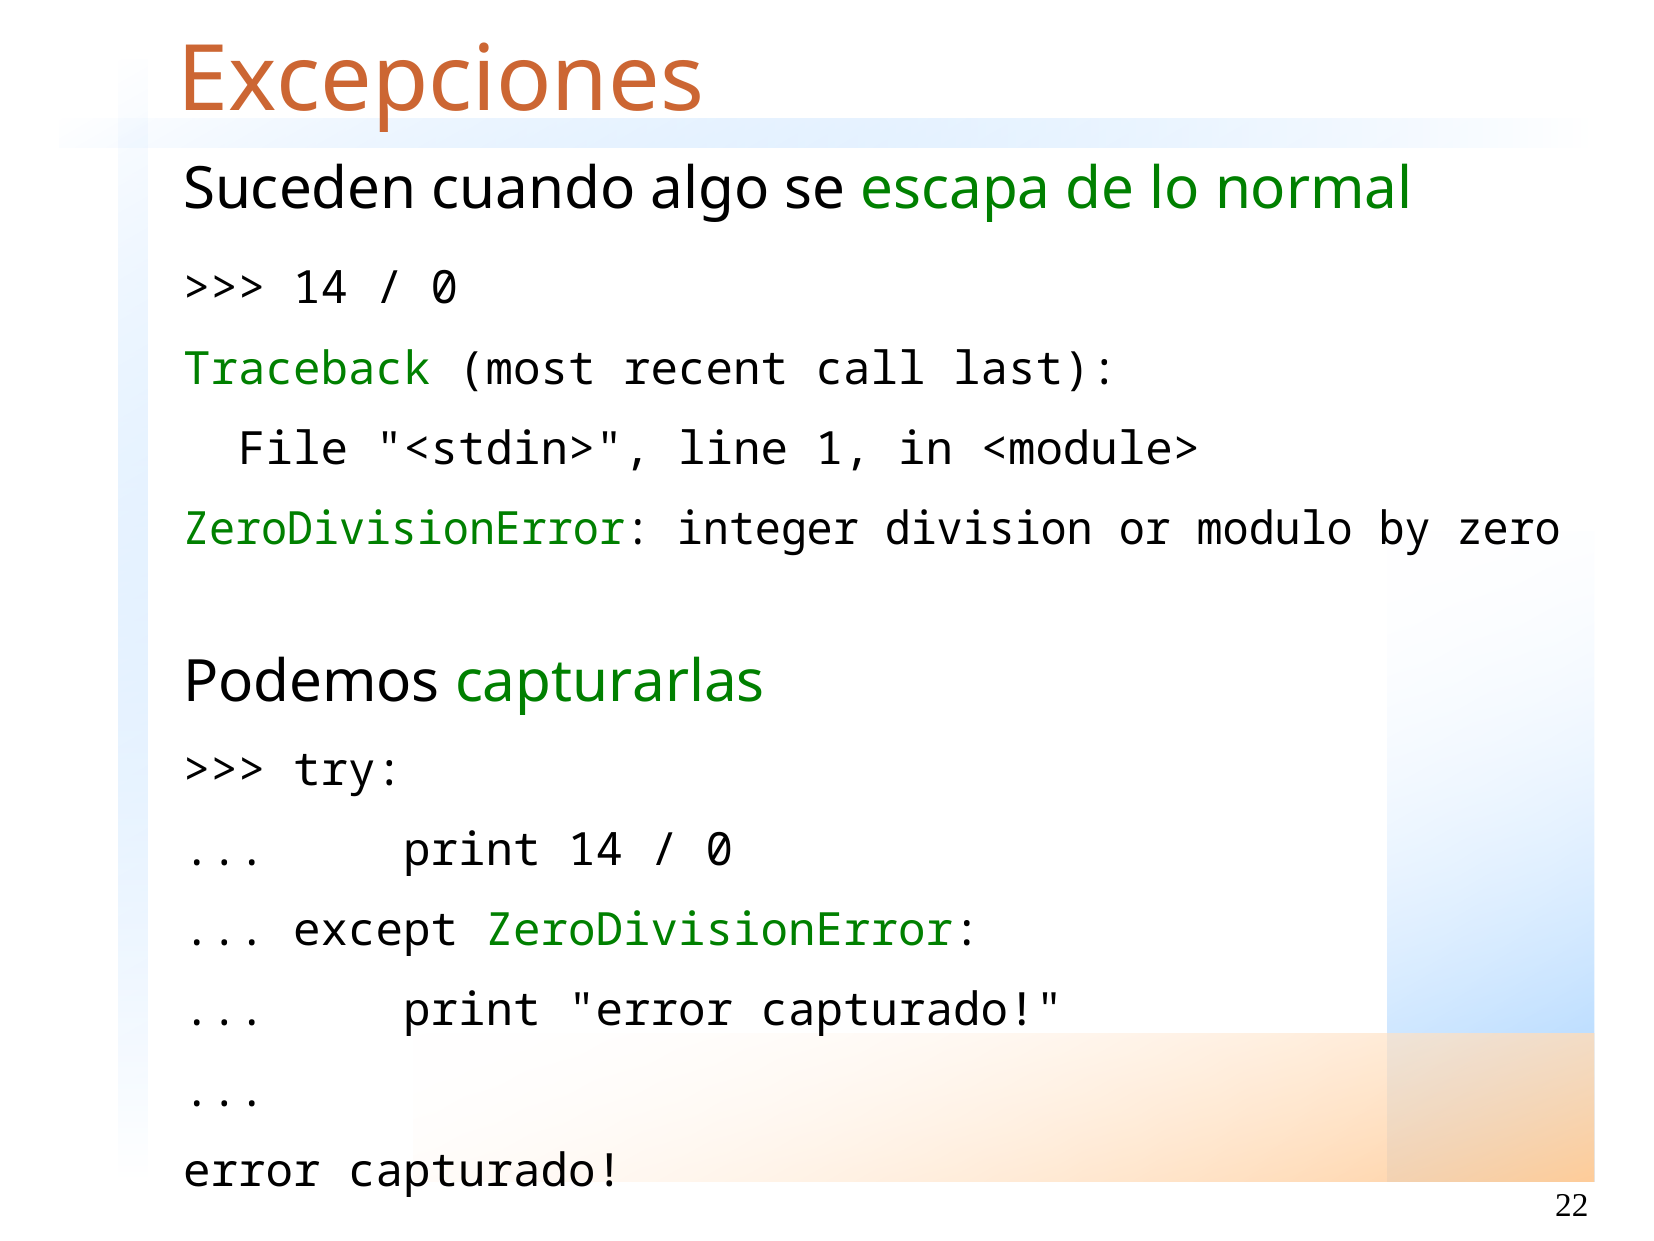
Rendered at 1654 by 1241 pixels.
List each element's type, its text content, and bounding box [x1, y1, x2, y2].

title Excepciones [177, 0, 1595, 150]
text_box Suceden cuando algo se escapa de lo normal >>> 14 / 0 Traceback (most recent call last): File "<stdin>", line 1, in <module> ZeroDivisionError: integer division or modulo by zero Podemos capturarlas >>> try: ... print 14 / 0 ... except ZeroDivisionError: ... print "error capturado!" ... error capturado! [147, 161, 1595, 1185]
